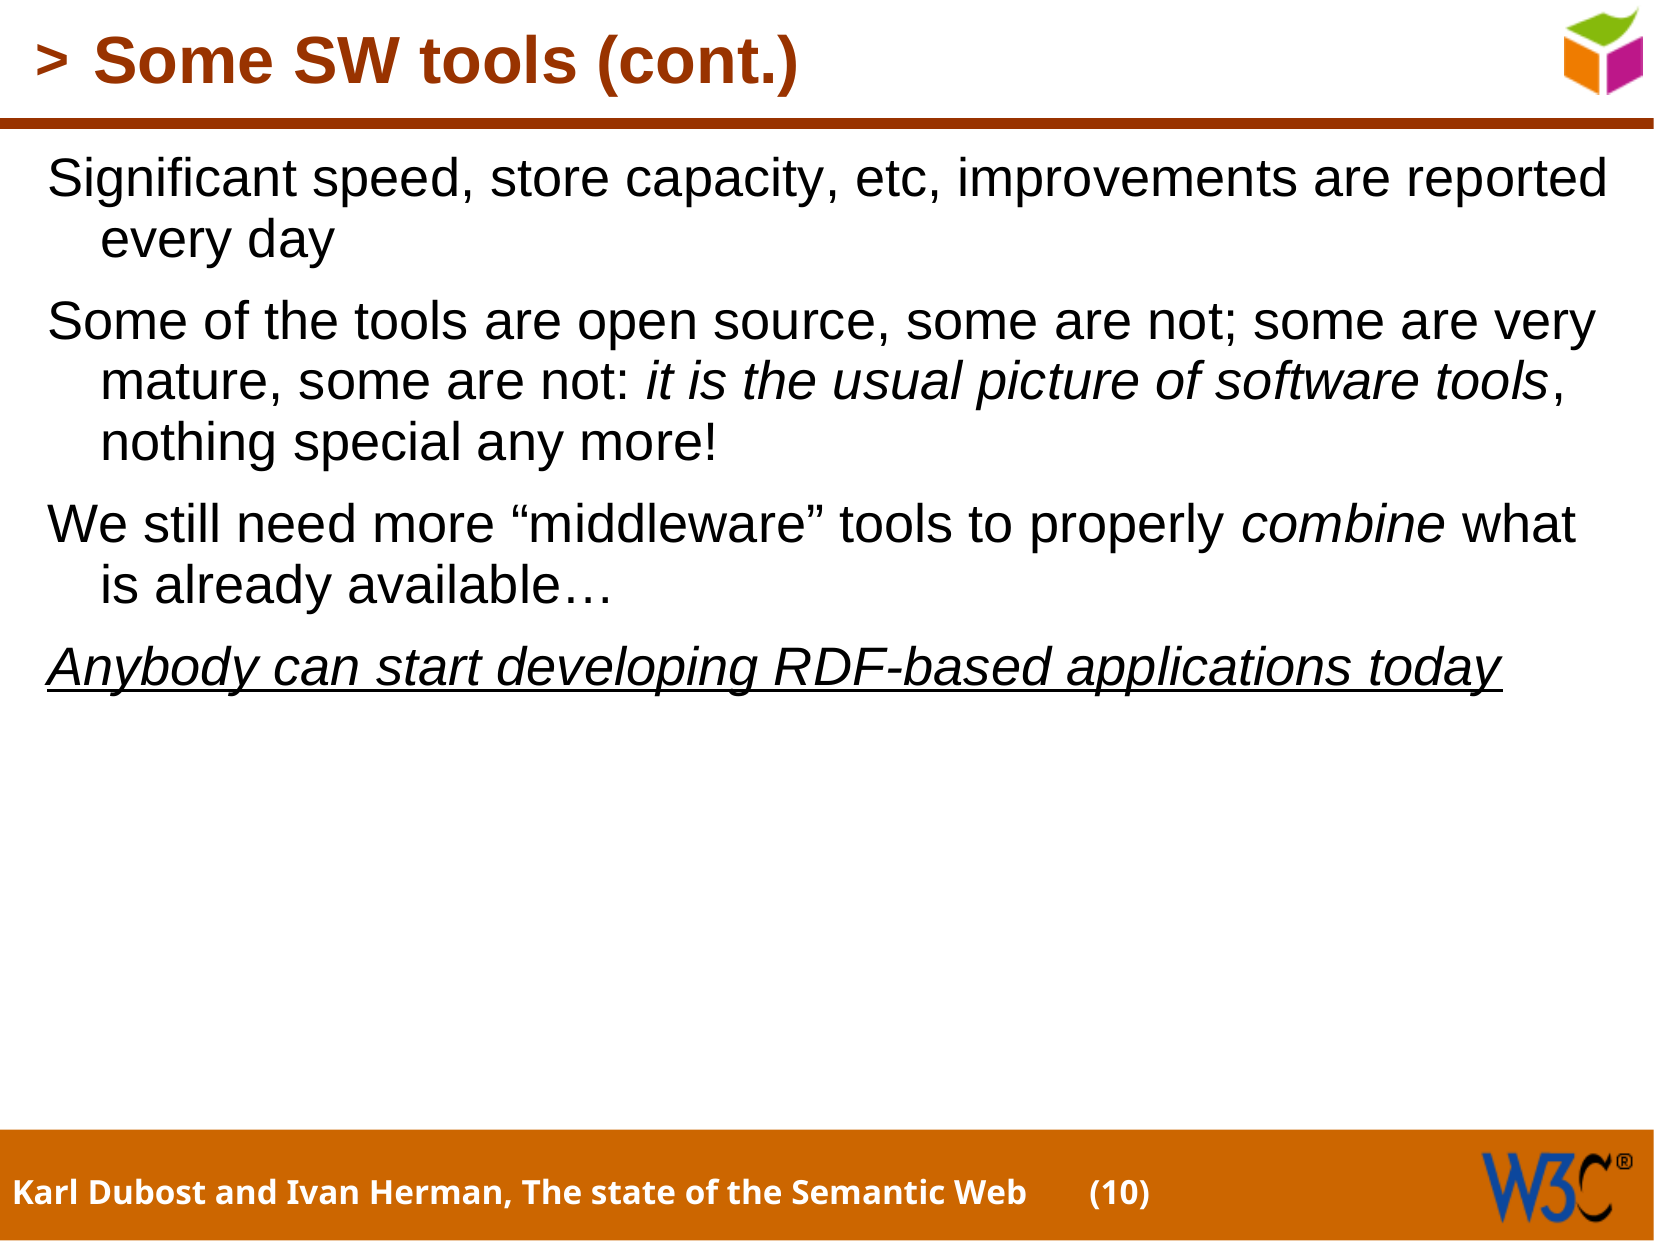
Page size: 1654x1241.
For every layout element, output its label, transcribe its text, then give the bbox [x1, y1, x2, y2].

picture [1477, 1149, 1639, 1228]
picture [1564, 5, 1643, 95]
title Some SW tools (cont.) [93, 0, 1493, 119]
list Significant speed, store capacity, etc, improvements are reported every day Some of the tools are open source, some are not; some are very mature, some are not: it is the usual picture of software tools, nothing special any more! We still need more “middleware” tools to properly combine what is already available… Anybody can start developing RDF-based applications today [29, 147, 1624, 1119]
